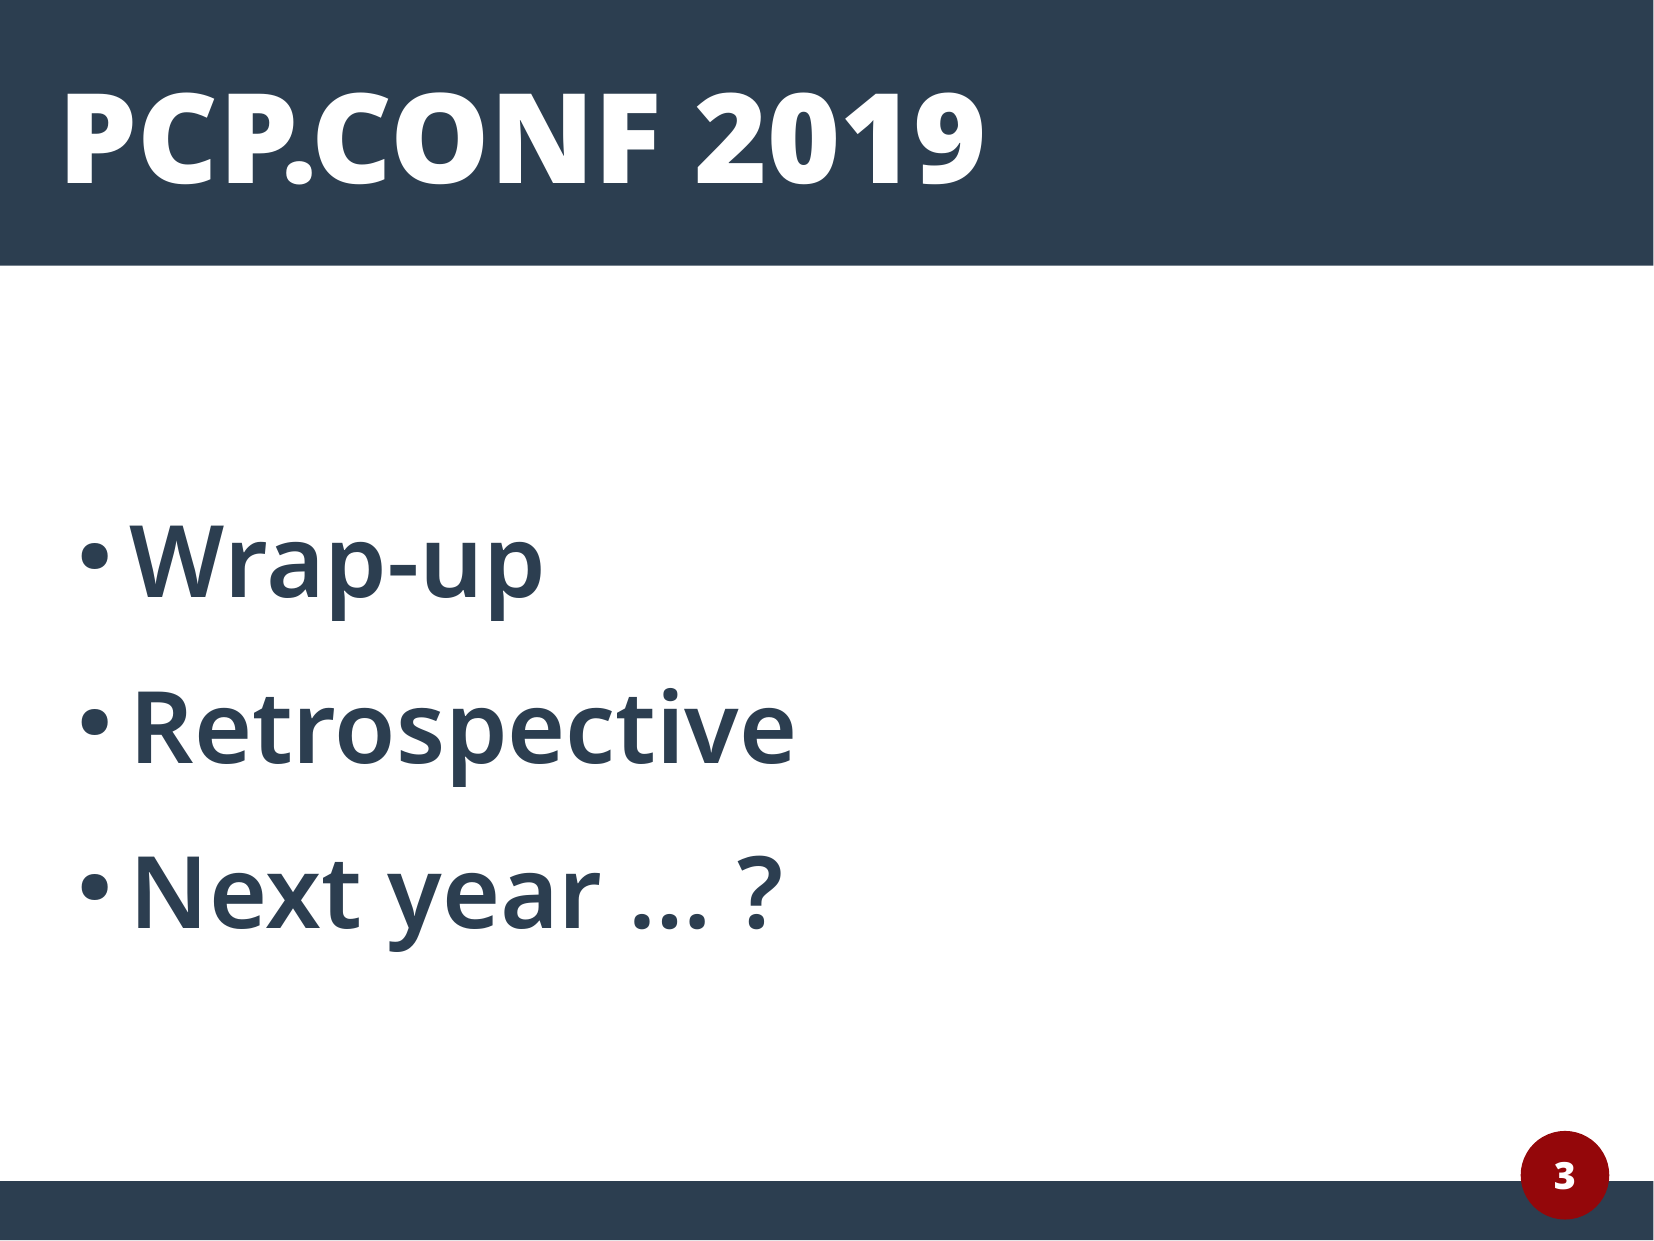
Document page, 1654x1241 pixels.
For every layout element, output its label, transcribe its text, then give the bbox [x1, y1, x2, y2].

title PCP.CONF 2019 [59, 49, 1595, 207]
list Wrap-up Retrospective Next year … ? [59, 324, 1595, 1152]
